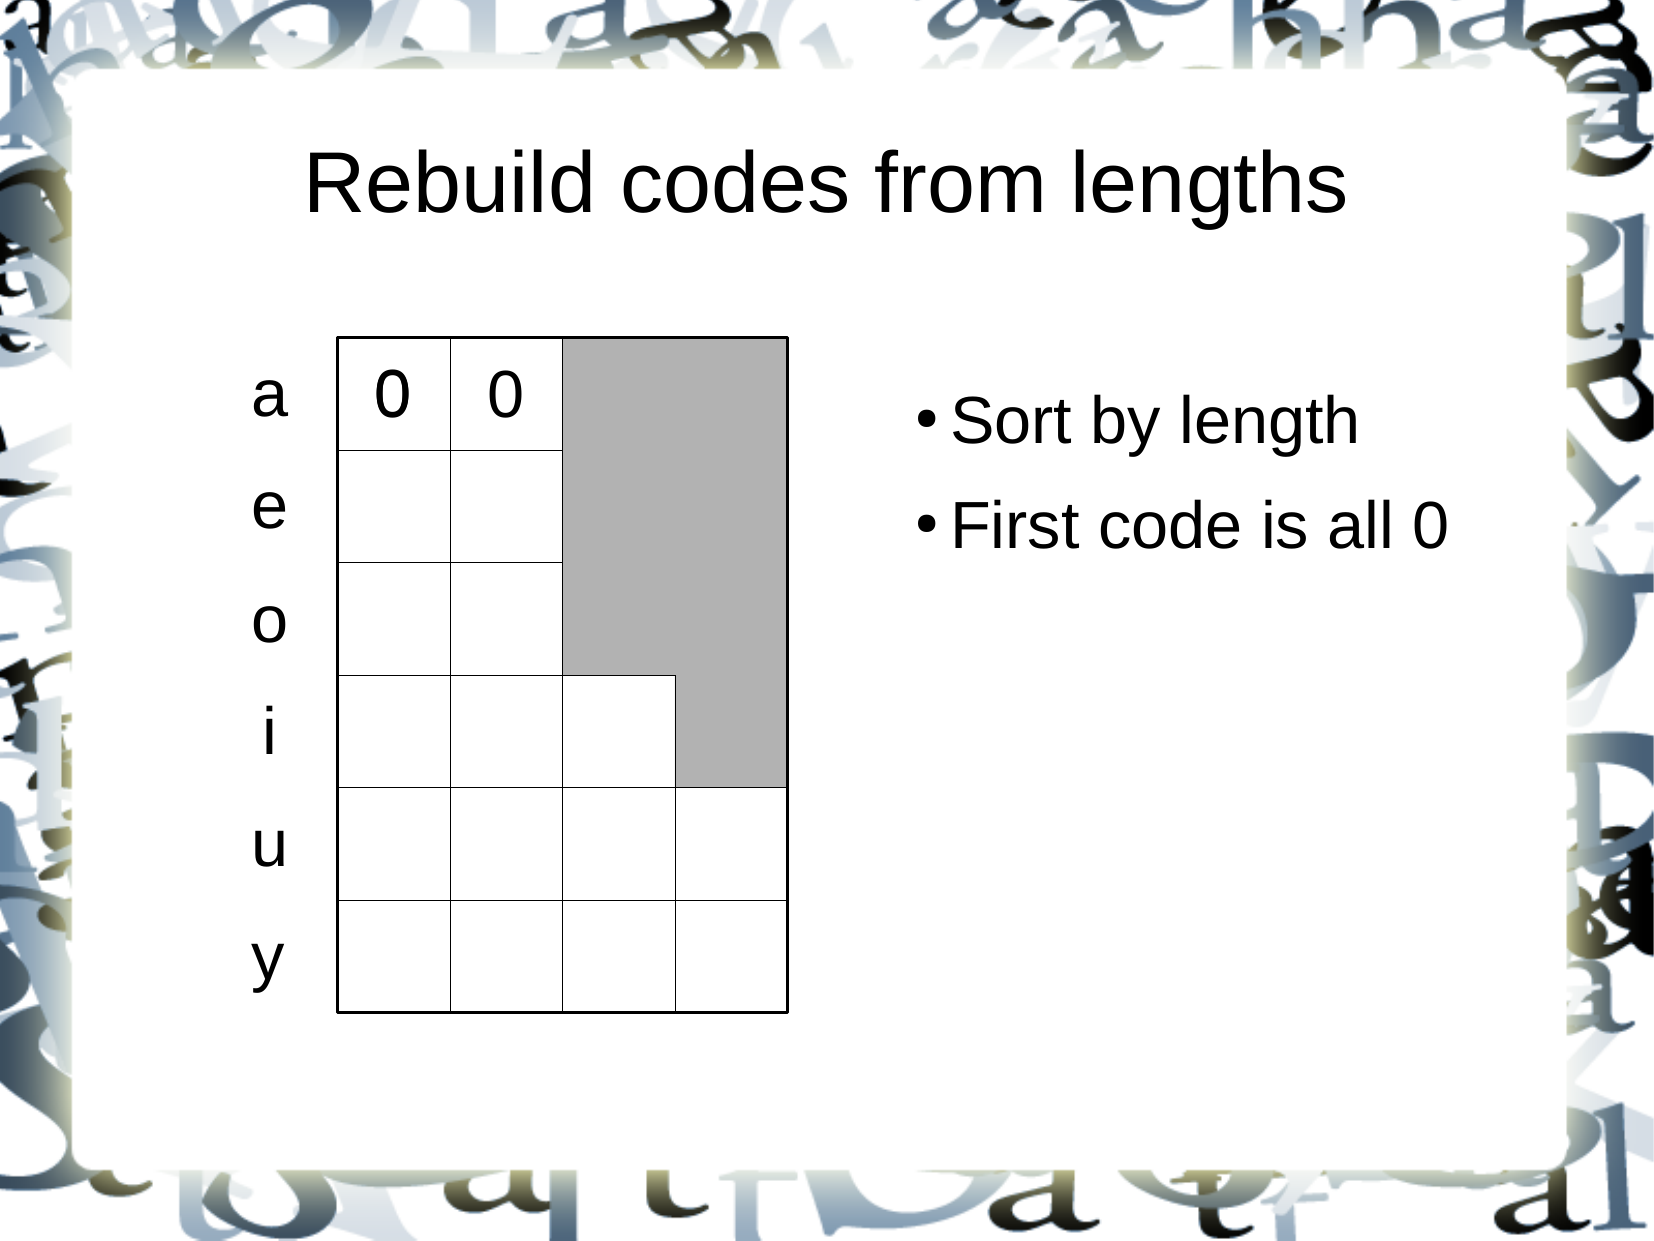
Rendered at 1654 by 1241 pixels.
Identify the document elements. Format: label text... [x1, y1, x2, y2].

text_box i [247, 675, 304, 787]
text_box 0 [360, 337, 417, 451]
text_box 0 [472, 337, 529, 451]
text_box u [236, 787, 316, 900]
text_box o [236, 563, 316, 676]
picture [0, 0, 1654, 1241]
text_box Sort by length First code is all 0 [900, 376, 1542, 570]
title Rebuild codes from lengths [82, 78, 1571, 287]
text_box [563, 339, 786, 787]
text_box y [236, 900, 316, 1013]
text_box e [236, 449, 316, 563]
text_box a [236, 337, 304, 449]
